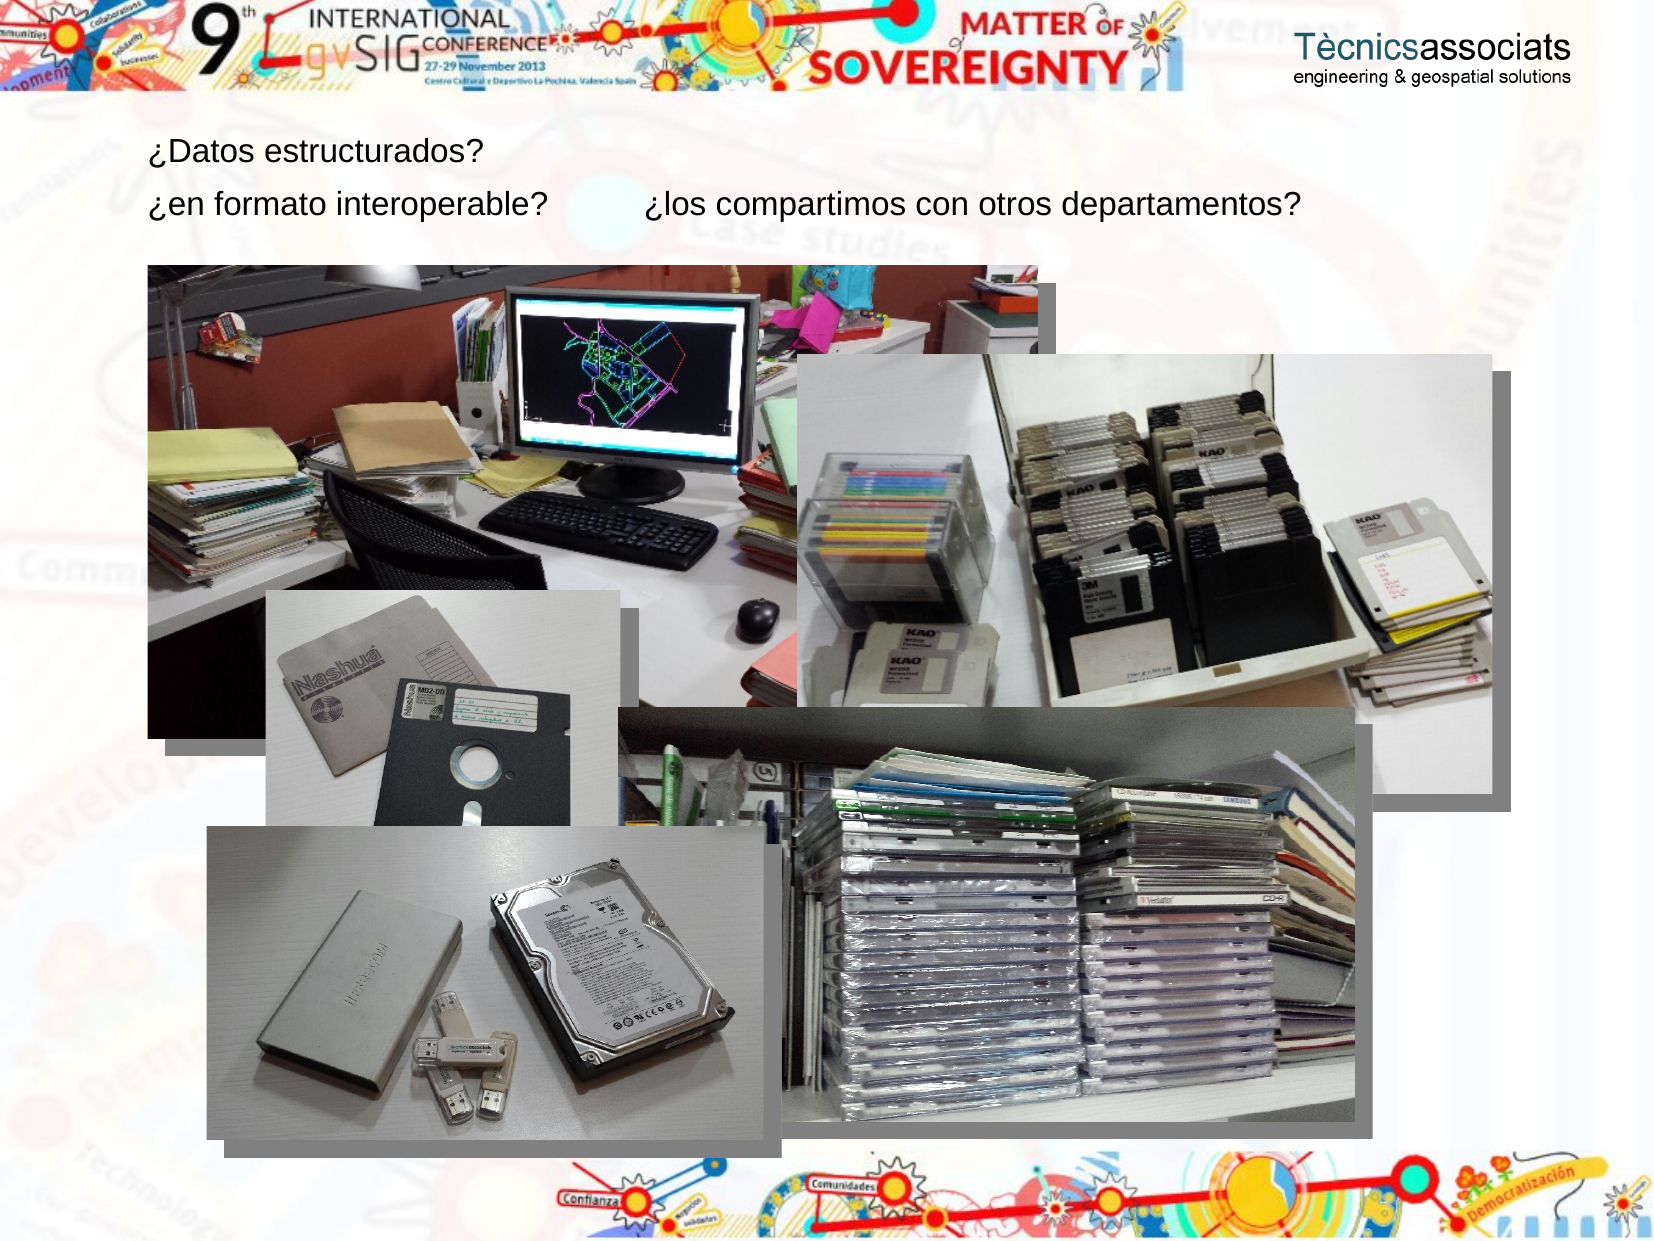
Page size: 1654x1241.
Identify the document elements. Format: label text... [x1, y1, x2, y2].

text_box ¿en formato interoperable? [147, 185, 643, 223]
text_box ¿Datos estructurados? [147, 132, 1536, 170]
picture [0, 0, 1654, 1241]
text_box ¿los compartimos con otros departamentos? [643, 185, 1471, 223]
